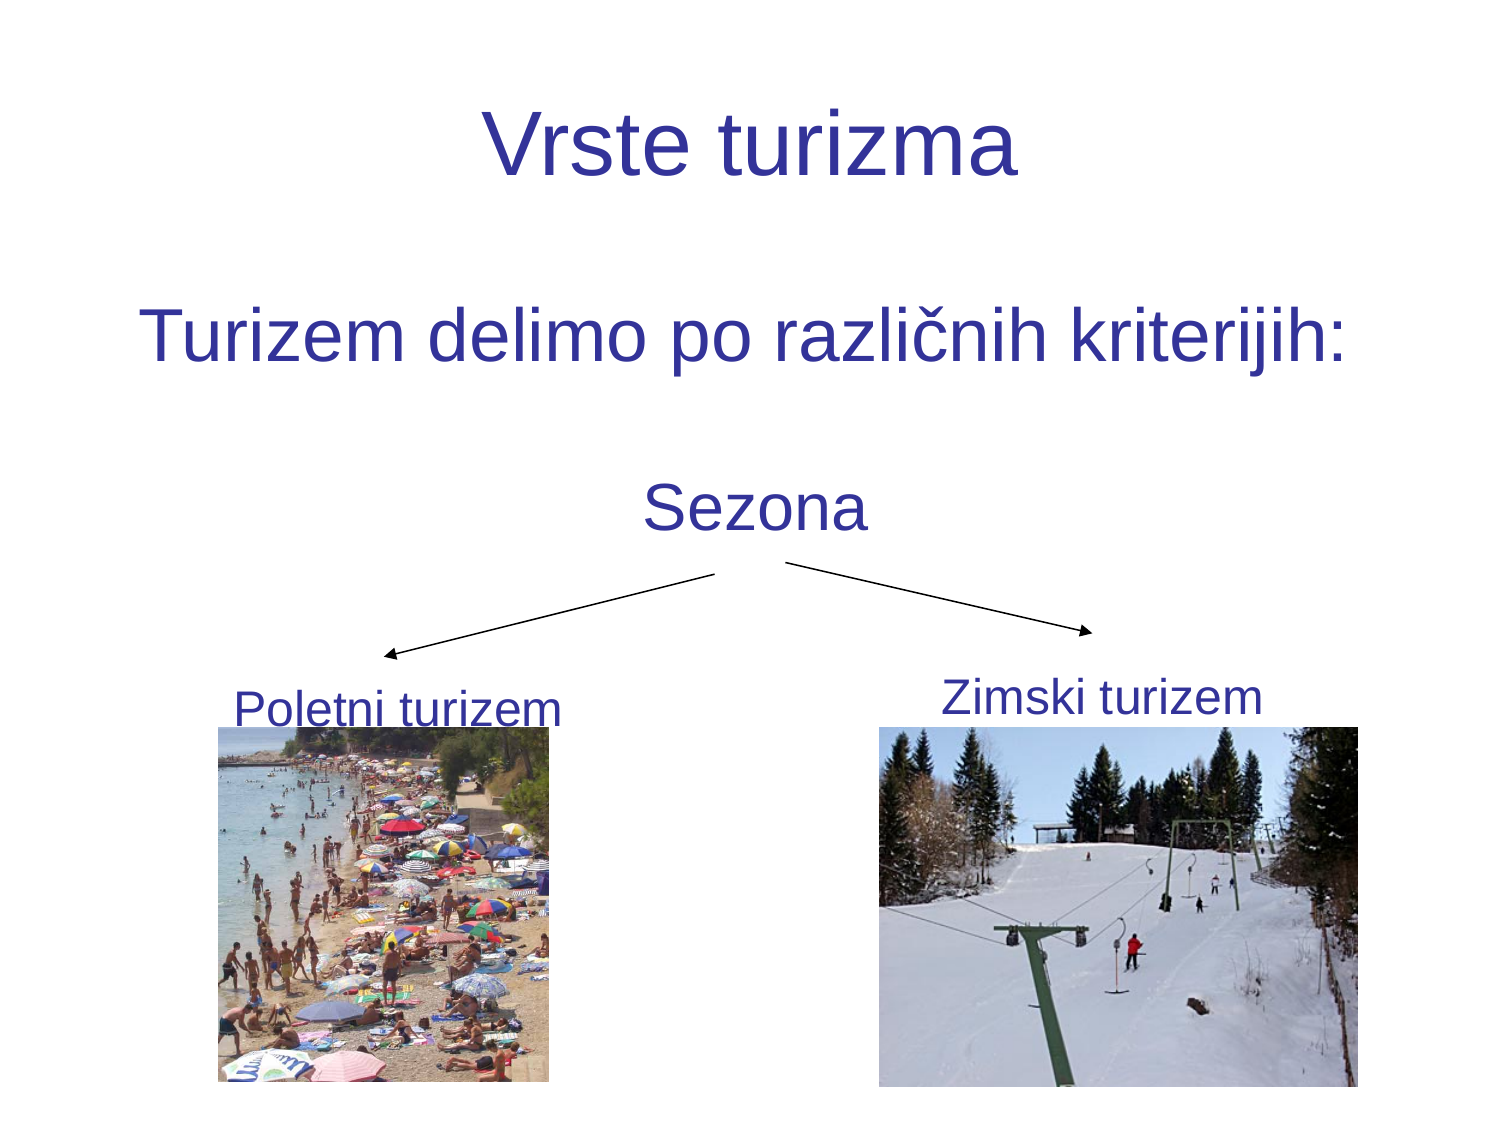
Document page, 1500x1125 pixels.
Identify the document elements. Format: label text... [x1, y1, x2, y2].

text_box Poletni turizem [218, 668, 644, 744]
picture [218, 727, 549, 1082]
title Vrste turizma [75, 45, 1425, 233]
text_box Turizem delimo po različnih kriterijih: [123, 278, 1388, 384]
text_box Zimski turizem [927, 656, 1341, 727]
picture [879, 727, 1358, 1087]
text_box Sezona [147, 456, 1365, 551]
